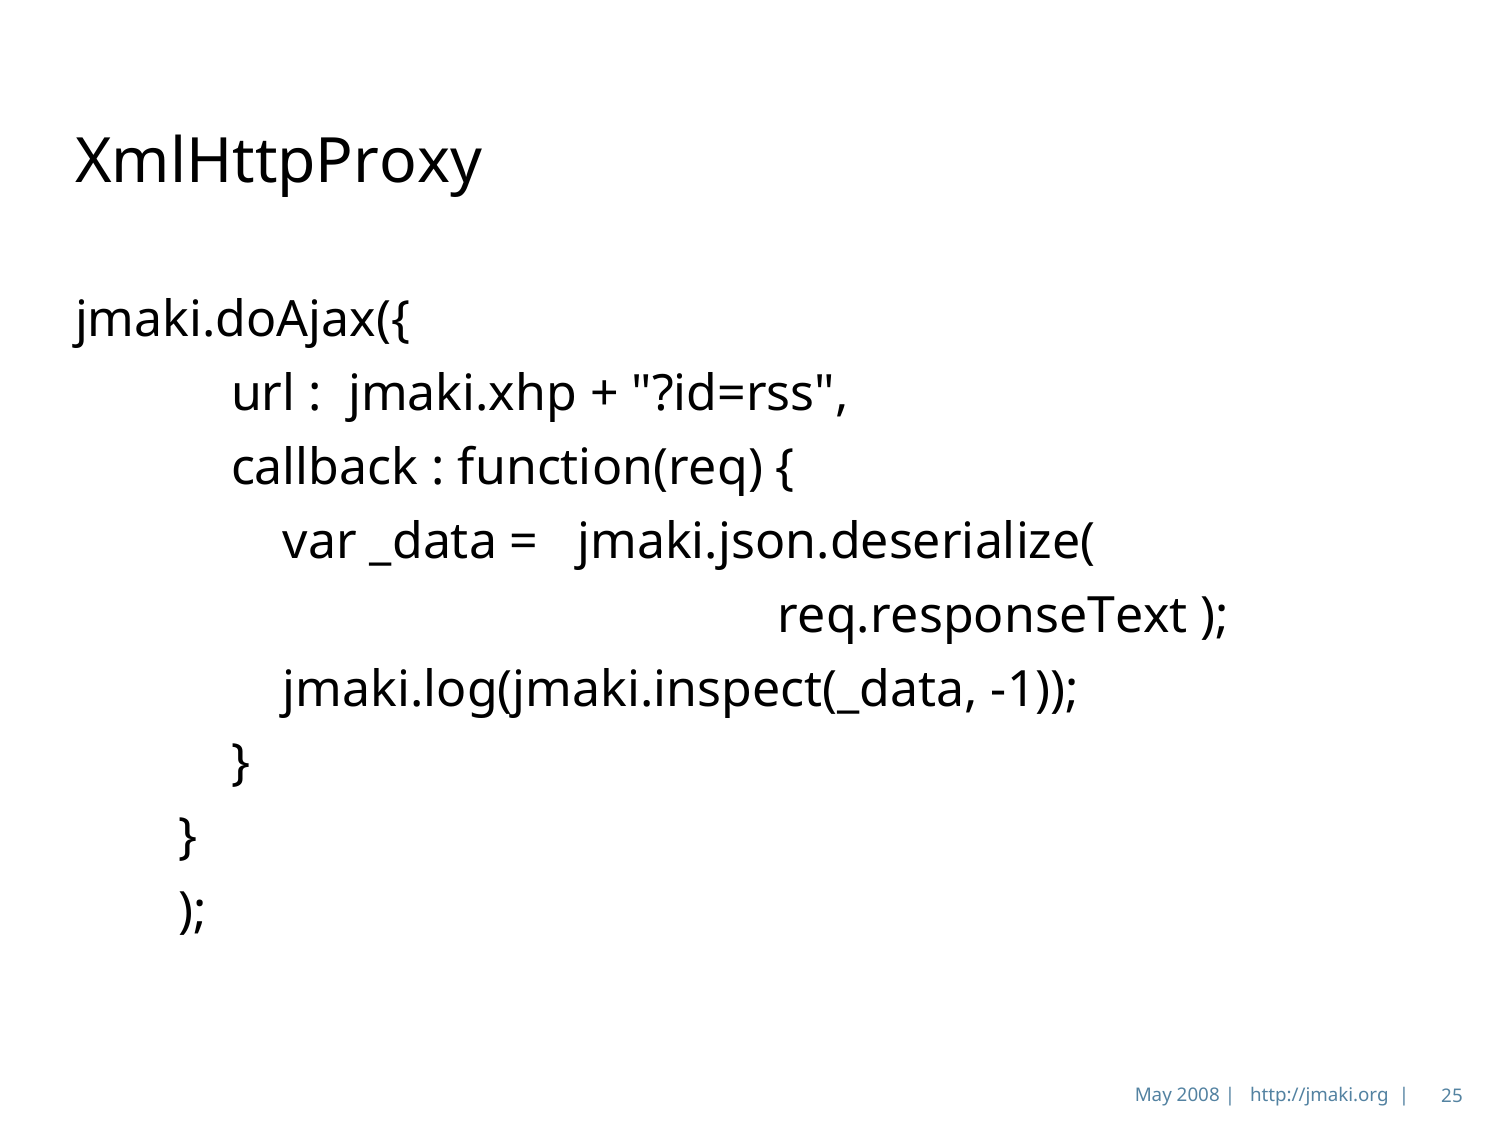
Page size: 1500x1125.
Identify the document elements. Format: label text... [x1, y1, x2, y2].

list jmaki.doAjax({ url : jmaki.xhp + "?id=rss", callback : function(req) { var _data = jmaki.json.deserialize( req.responseText ); jmaki.log(jmaki.inspect(_data, -1)); } } ); [75, 287, 1426, 1005]
title XmlHttpProxy [75, 124, 1426, 287]
